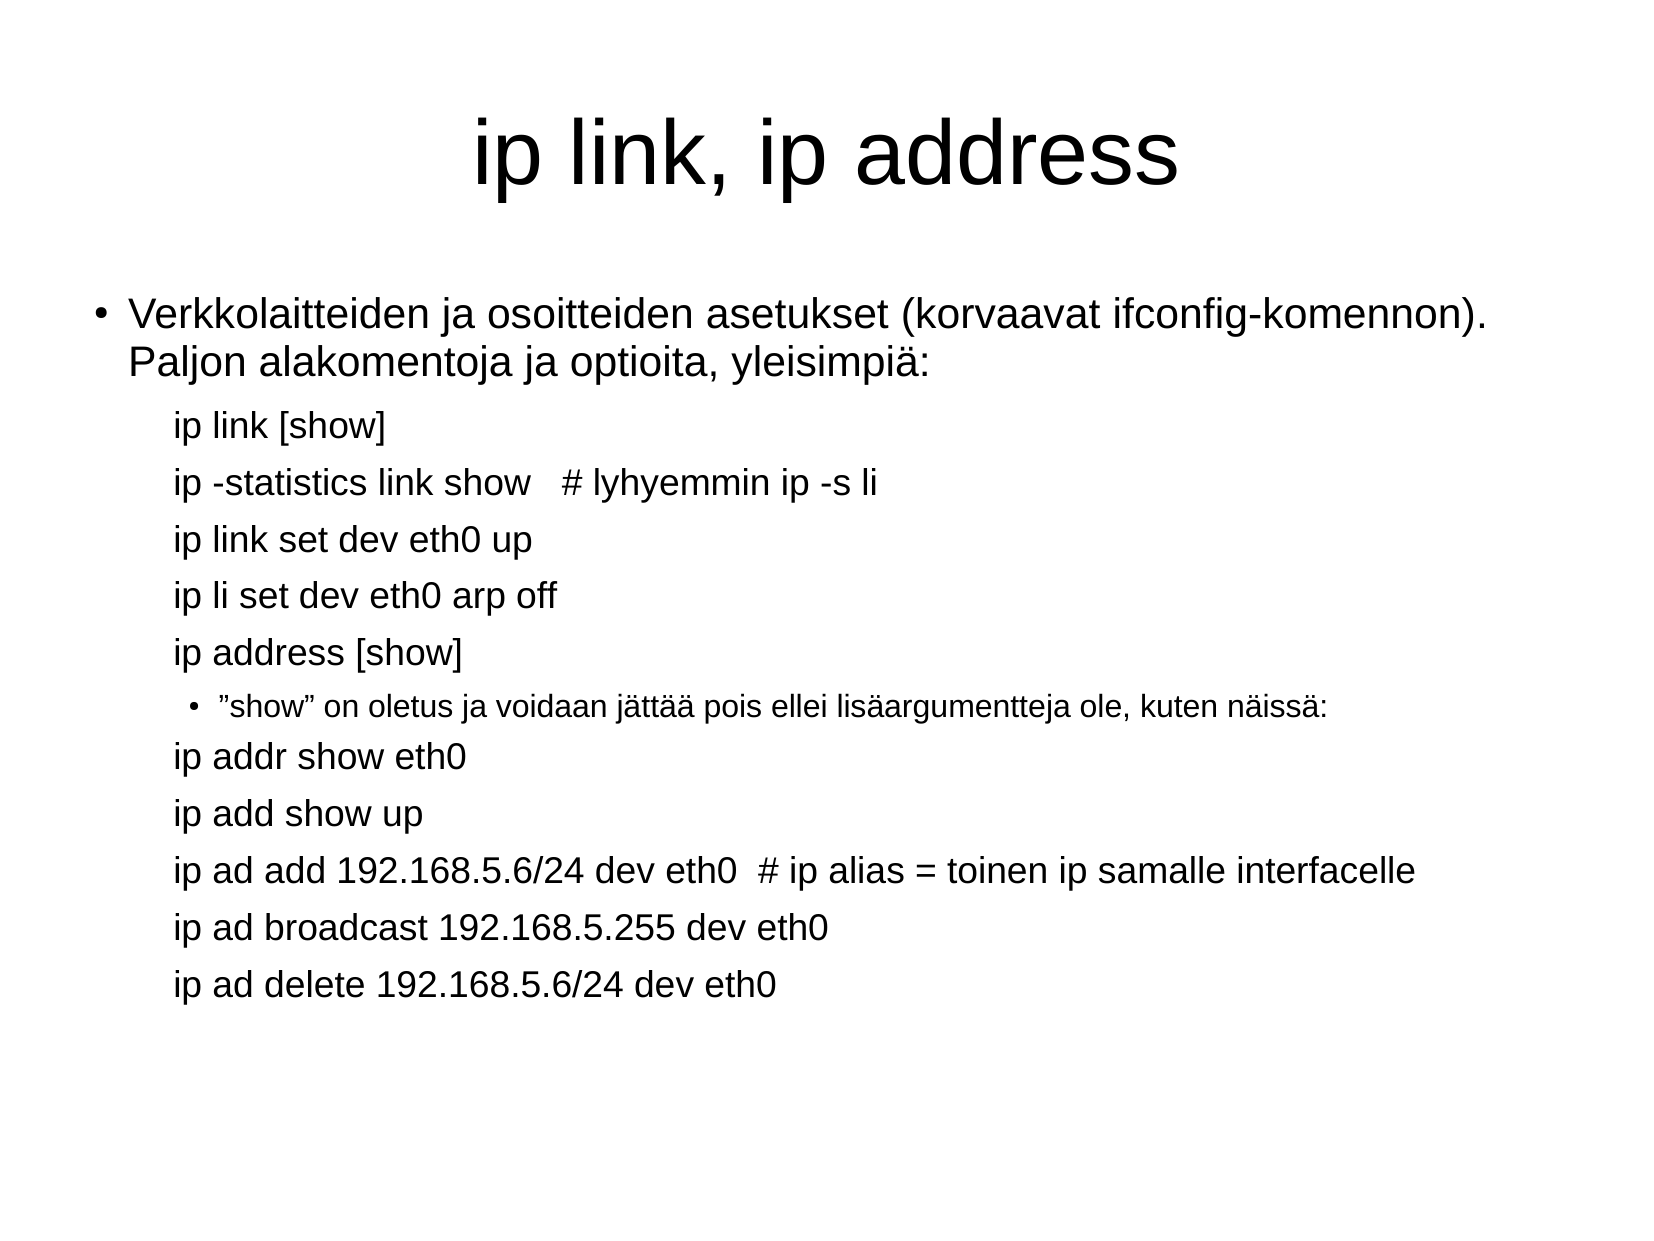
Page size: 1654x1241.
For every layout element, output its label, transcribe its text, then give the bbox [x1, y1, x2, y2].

list Verkkolaitteiden ja osoitteiden asetukset (korvaavat ifconfig-komennon). Paljon alakomentoja ja optioita, yleisimpiä: ip link [show] ip -statistics link show # lyhyemmin ip -s li ip link set dev eth0 up ip li set dev eth0 arp off ip address [show] ”show” on oletus ja voidaan jättää pois ellei lisäargumentteja ole, kuten näissä: ip addr show eth0 ip add show up ip ad add 192.168.5.6/24 dev eth0 # ip alias = toinen ip samalle interfacelle ip ad broadcast 192.168.5.255 dev eth0 ip ad delete 192.168.5.6/24 dev eth0 [82, 290, 1571, 1010]
title ip link, ip address [82, 49, 1571, 257]
